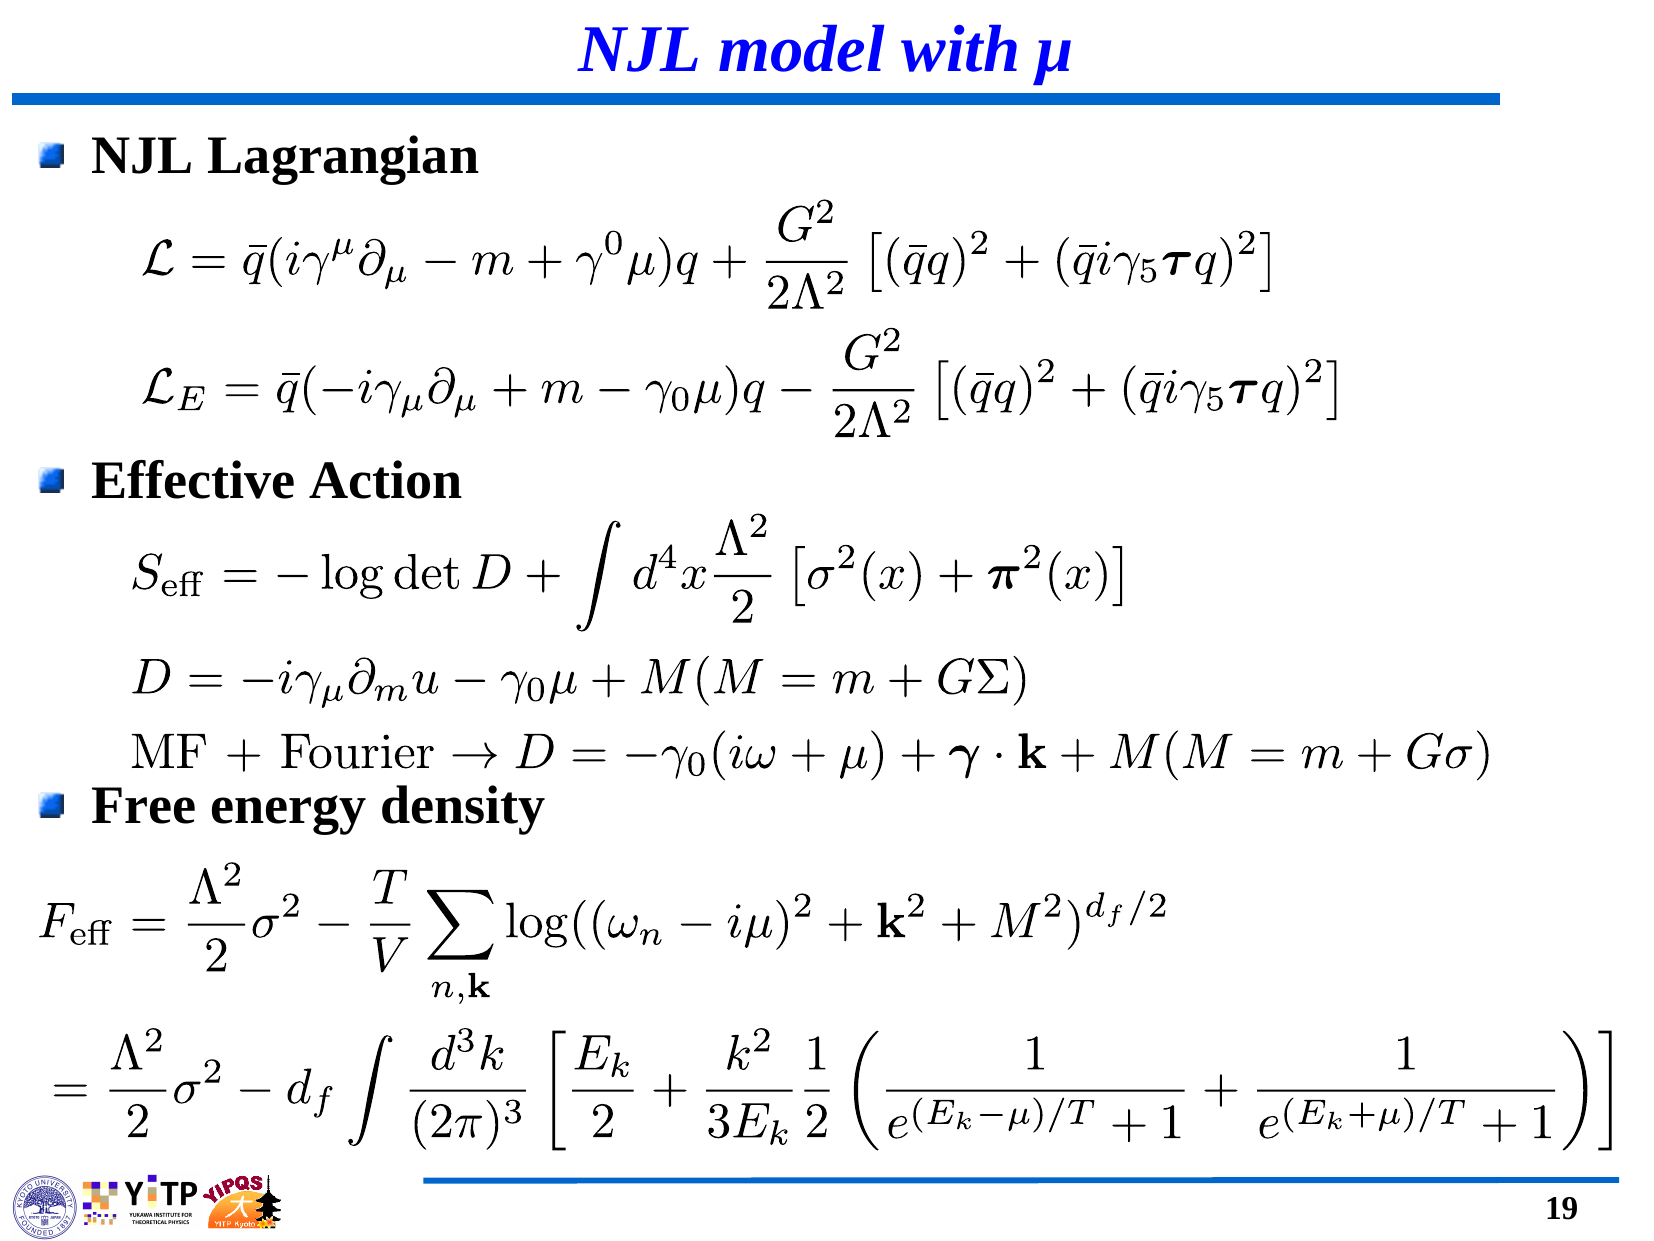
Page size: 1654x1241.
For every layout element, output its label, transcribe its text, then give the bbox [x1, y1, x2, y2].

text_box [129, 513, 1494, 781]
title NJL model with μ [0, 0, 1654, 99]
text_box [140, 199, 1347, 438]
picture [11, 1170, 281, 1241]
list NJL Lagrangian Effective Action Free energy density [20, 124, 1621, 1137]
text_box [37, 862, 1625, 1151]
